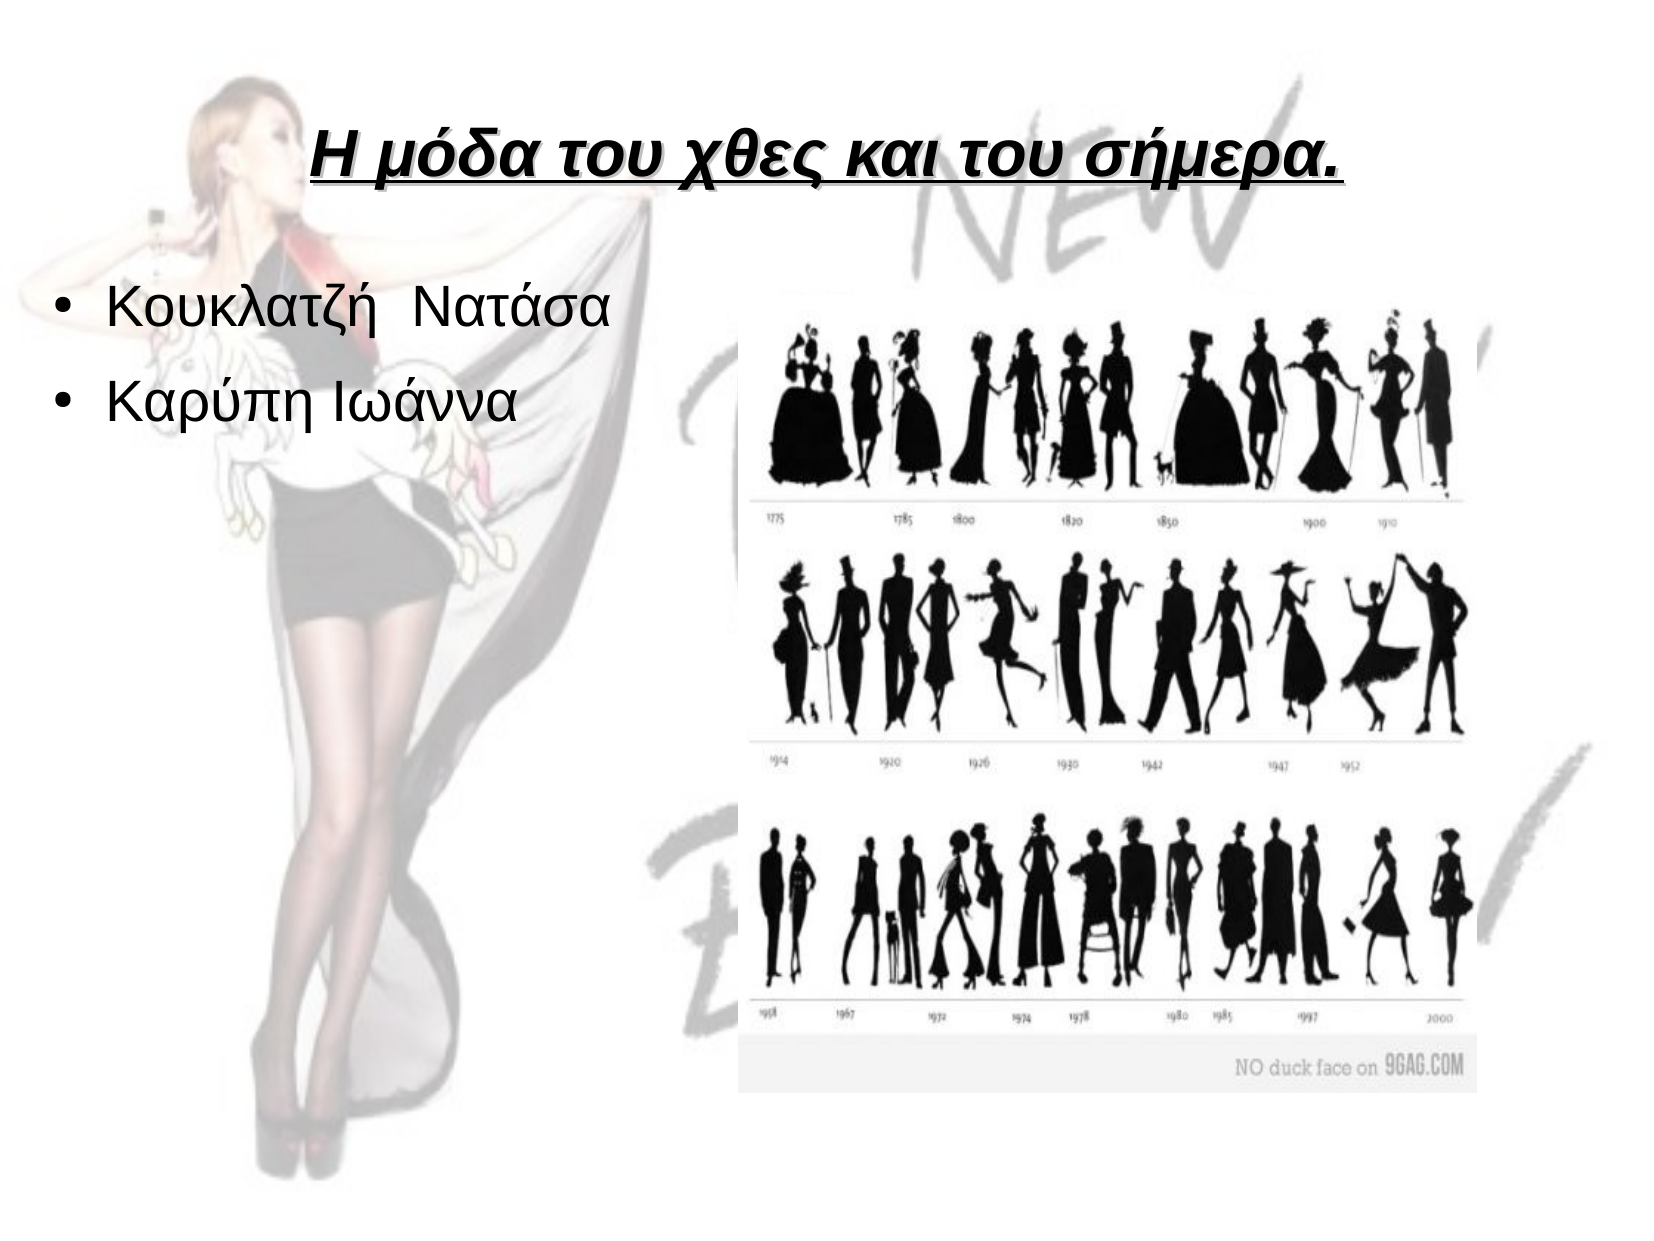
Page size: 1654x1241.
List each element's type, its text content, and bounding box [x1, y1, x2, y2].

picture [0, 0, 1654, 1241]
title Η μόδα του χθες και του σήμερα. [82, 49, 1571, 257]
list Κουκλατζή Νατάσα Καρύπη Ιωάννα [34, 274, 709, 1093]
